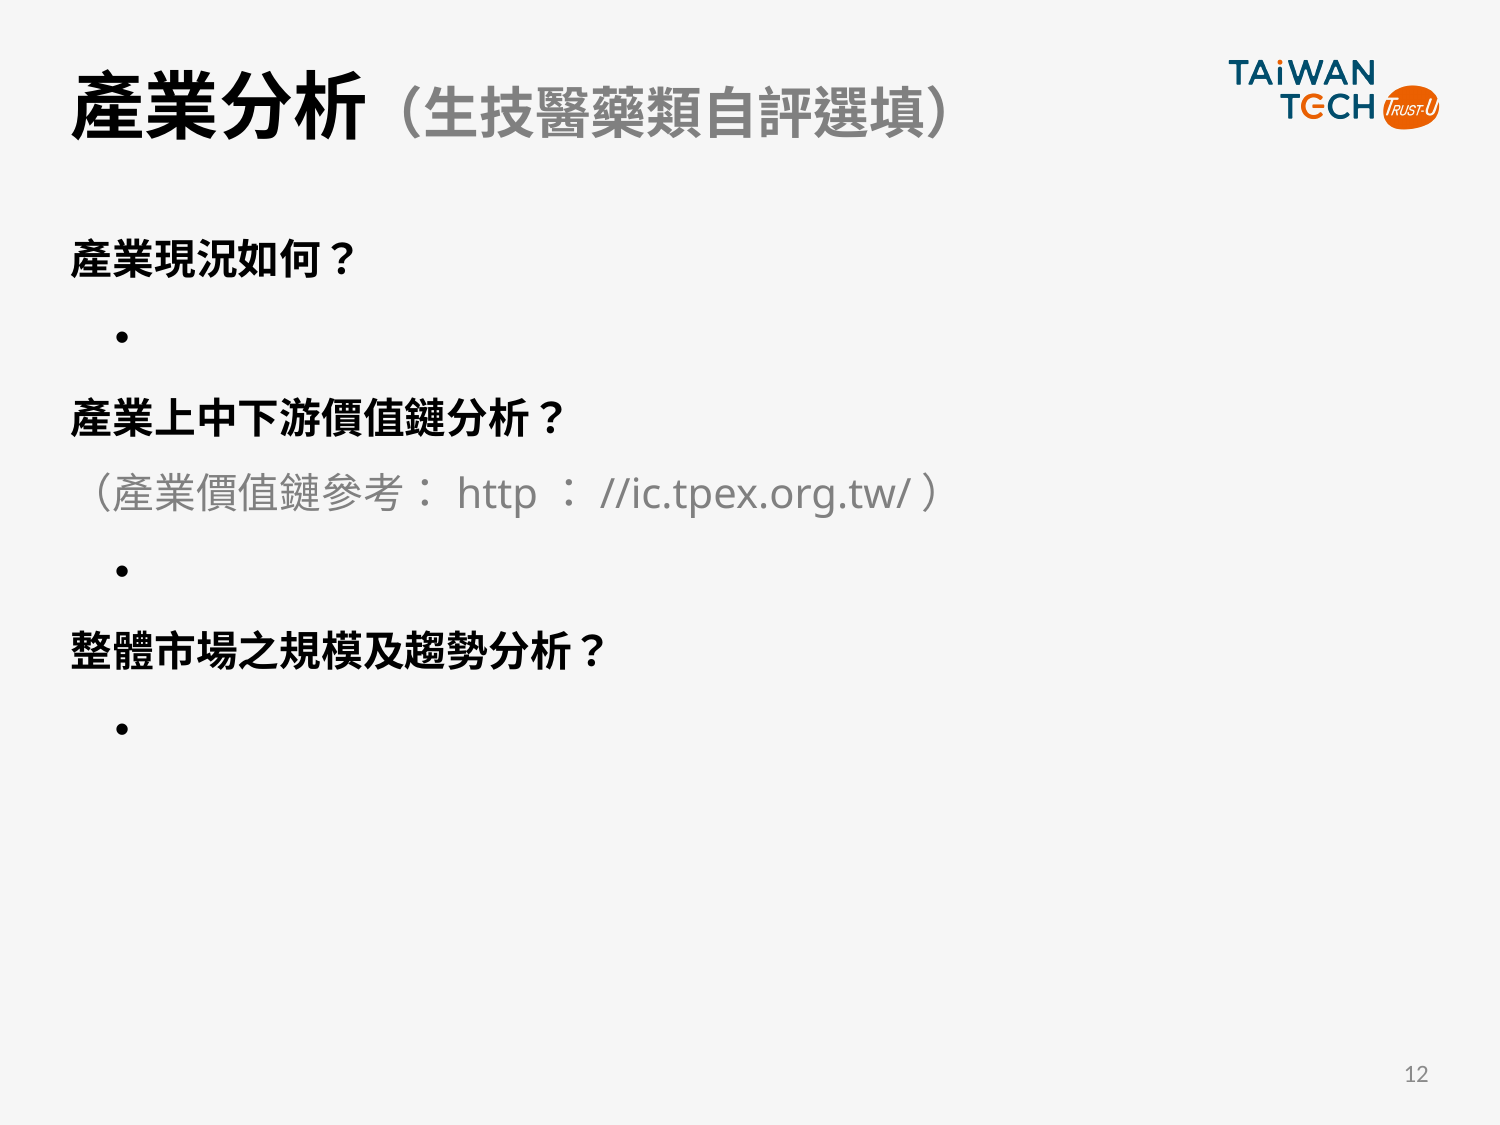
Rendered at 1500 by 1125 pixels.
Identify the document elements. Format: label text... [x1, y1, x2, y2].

list 產業現況如何？ 產業上中下游價值鏈分析？ （產業價值鏈參考：http：//ic.tpex.org.tw/） 整體市場之規模及趨勢分析？ [55, 200, 1444, 1021]
slide_number <編號> [1106, 1042, 1445, 1103]
title 產業分析（生技醫藥類自評選填） [55, 33, 1444, 156]
